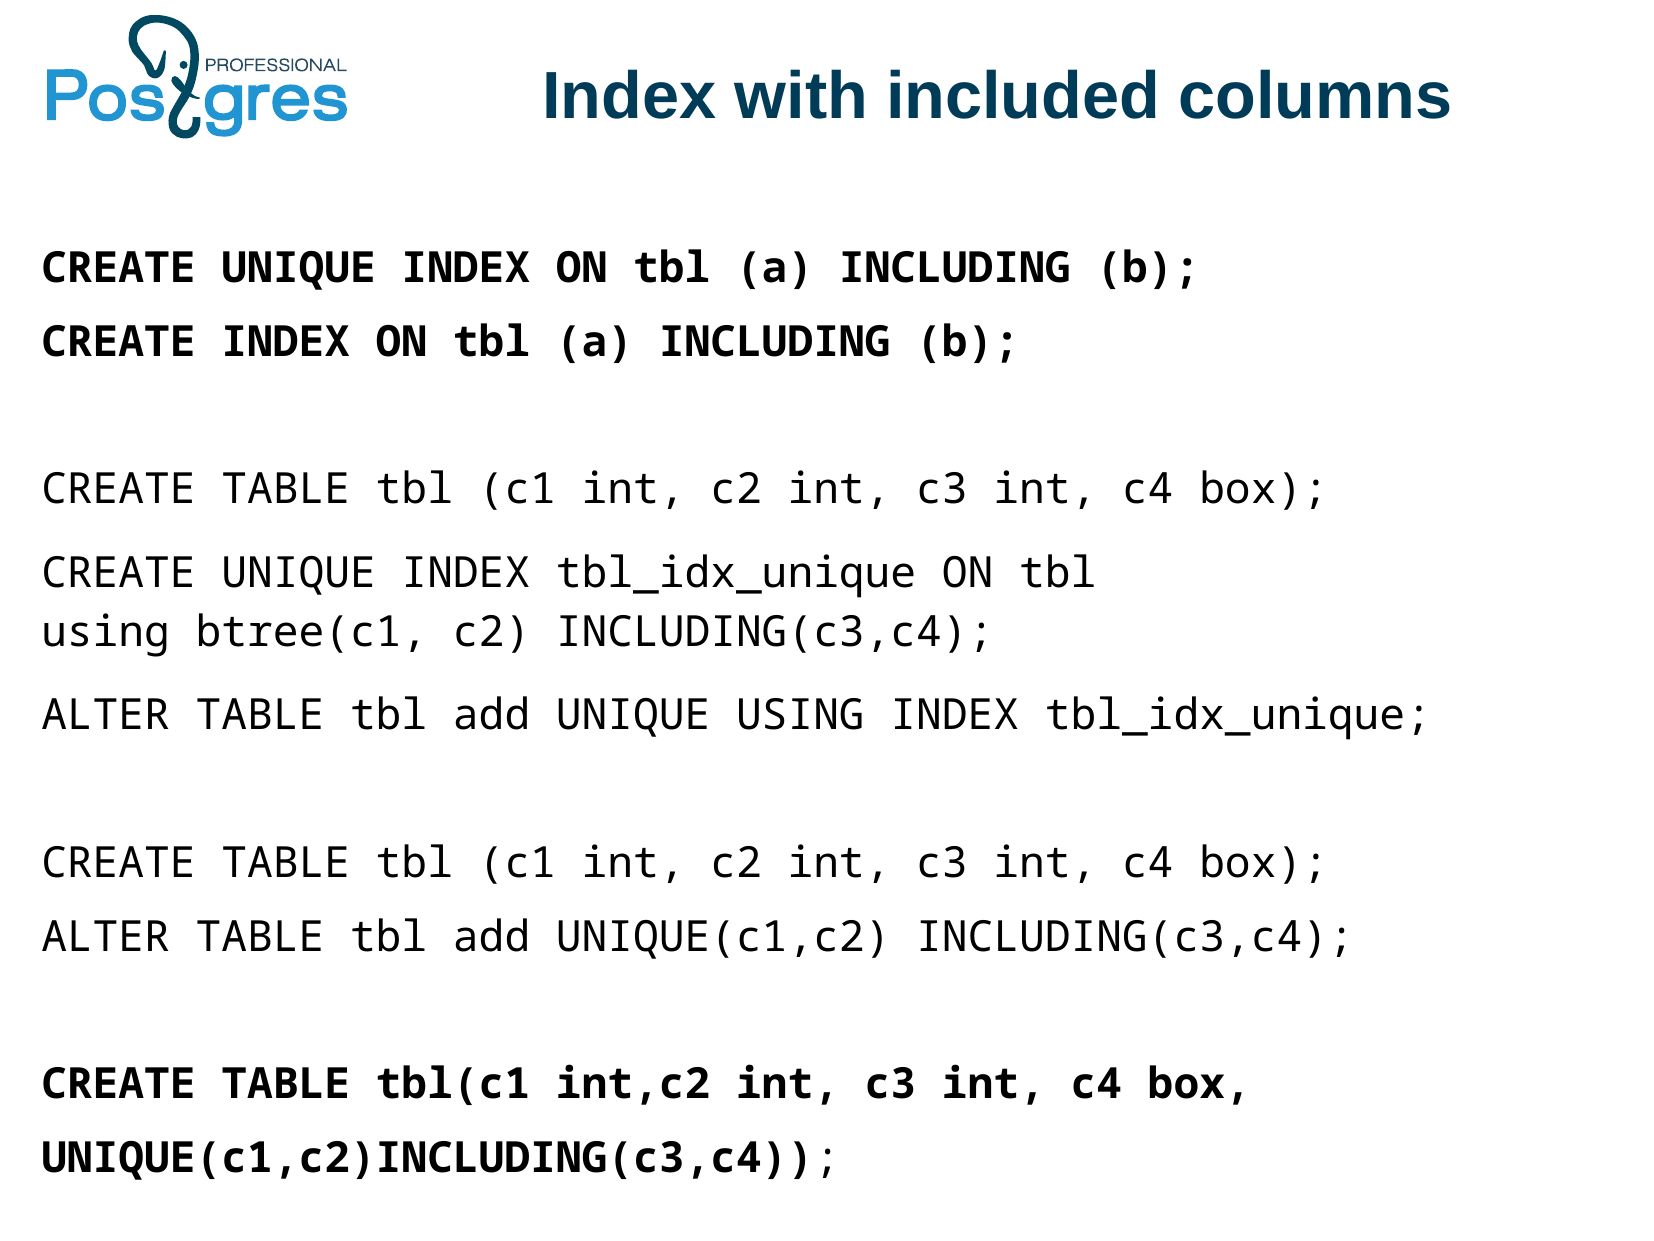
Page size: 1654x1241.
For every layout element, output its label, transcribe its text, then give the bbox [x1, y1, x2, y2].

title Index with included columns [389, 49, 1607, 142]
list CREATE UNIQUE INDEX ON tbl (a) INCLUDING (b); CREATE INDEX ON tbl (a) INCLUDING (b); CREATE TABLE tbl (c1 int, c2 int, c3 int, c4 box); CREATE UNIQUE INDEX tbl_idx_unique ON tbl using btree(c1, c2) INCLUDING(c3,c4); ALTER TABLE tbl add UNIQUE USING INDEX tbl_idx_unique; CREATE TABLE tbl (c1 int, c2 int, c3 int, c4 box); ALTER TABLE tbl add UNIQUE(c1,c2) INCLUDING(c3,c4); CREATE TABLE tbl(c1 int,c2 int, c3 int, c4 box, UNIQUE(c1,c2)INCLUDING(c3,c4)); [41, 236, 1601, 1193]
